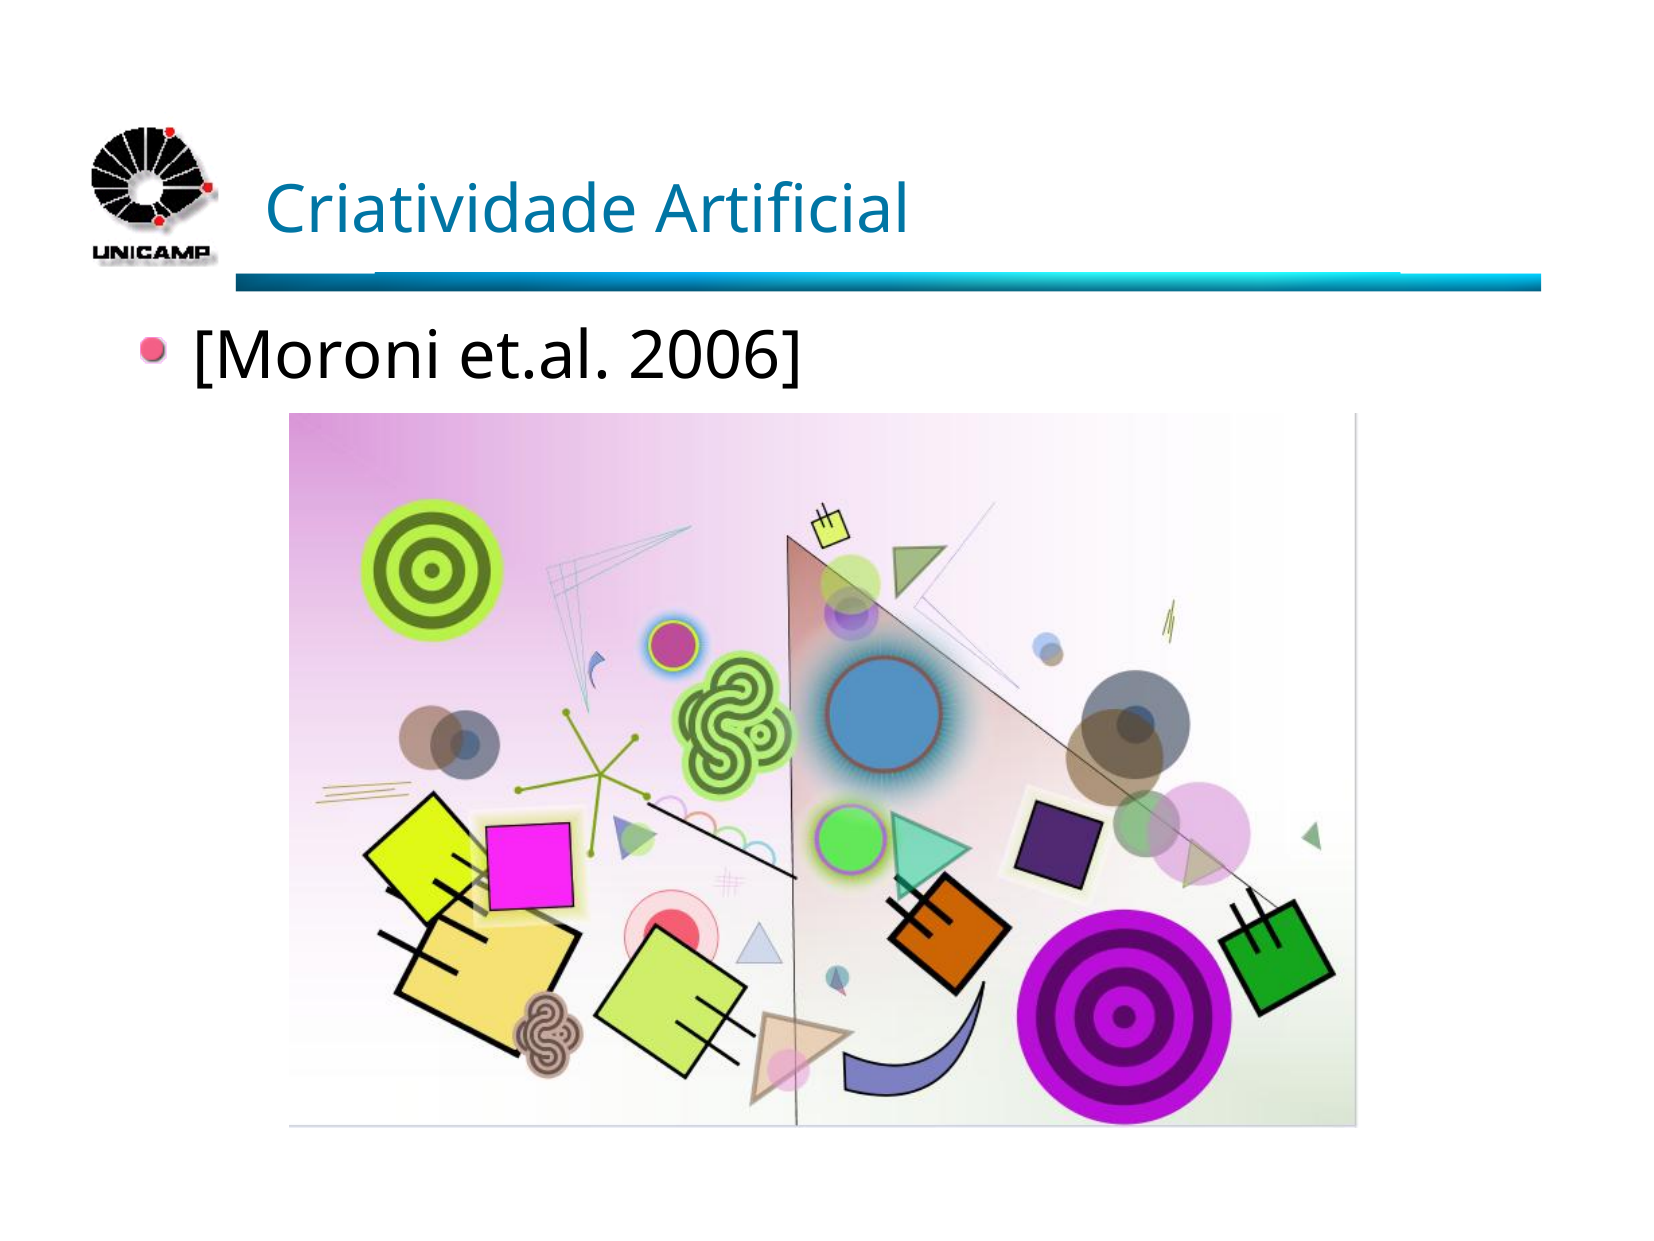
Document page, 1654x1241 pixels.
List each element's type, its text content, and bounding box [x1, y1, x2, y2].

picture [289, 413, 1359, 1128]
list [Moroni et.al. 2006] [121, 309, 1534, 1167]
picture [125, 272, 1654, 295]
title Criatividade Artificial [264, 57, 1534, 250]
